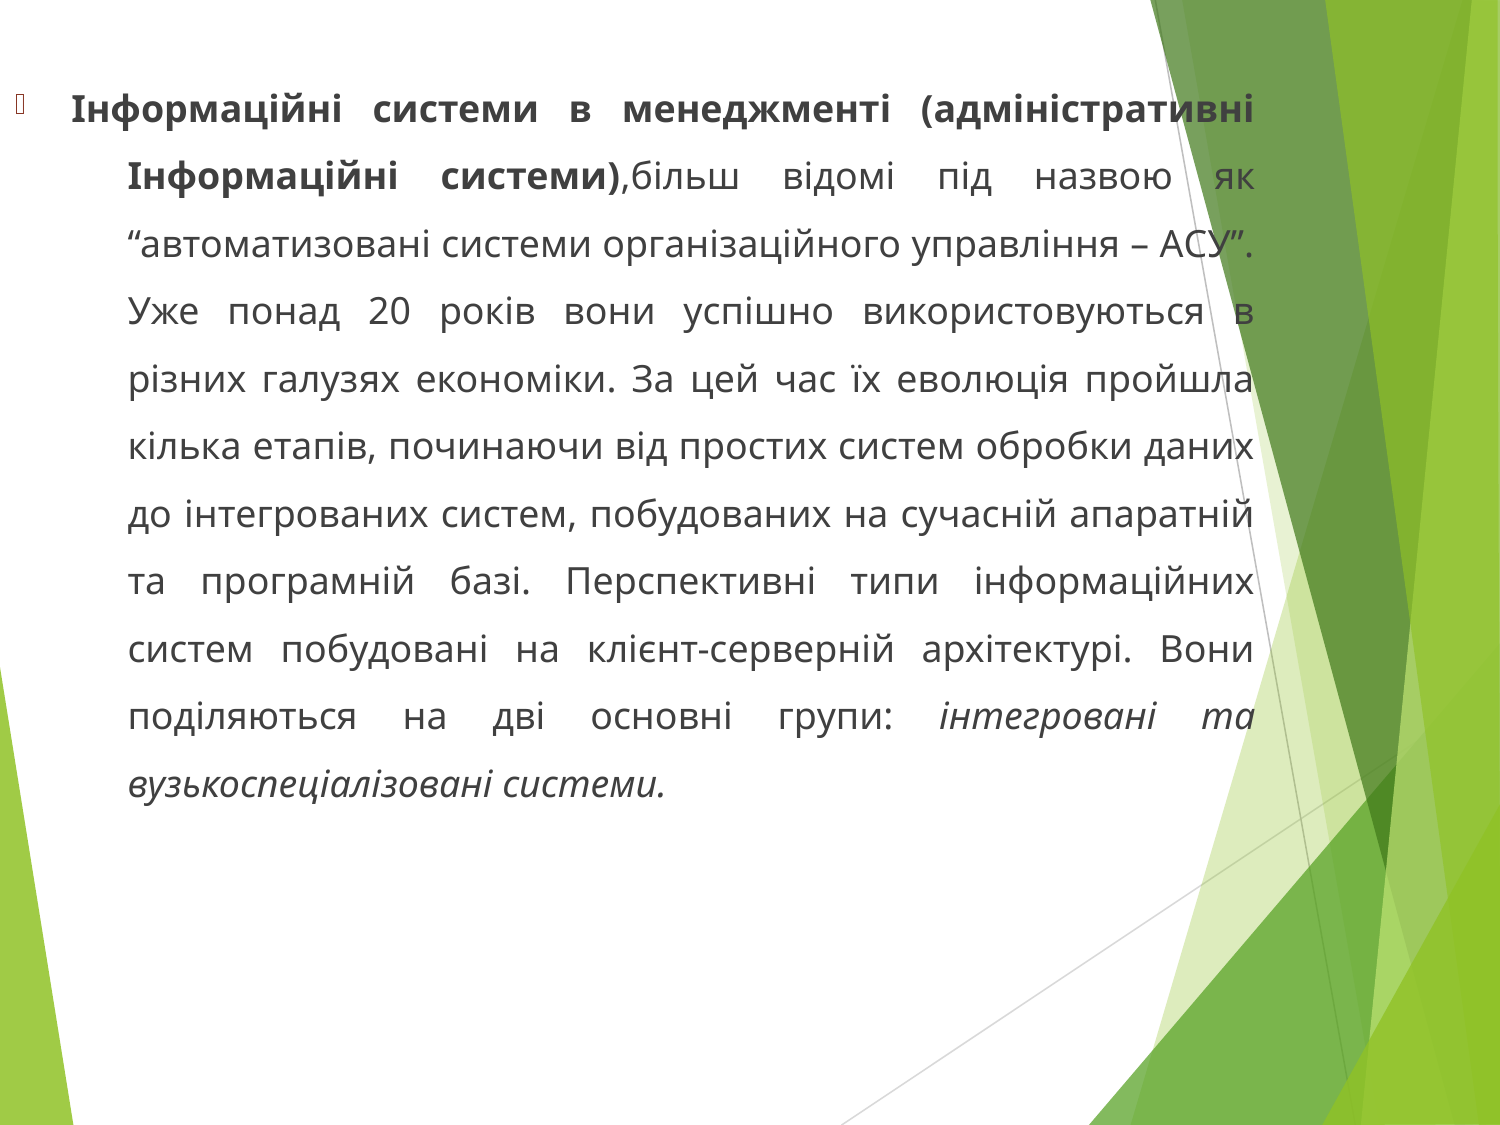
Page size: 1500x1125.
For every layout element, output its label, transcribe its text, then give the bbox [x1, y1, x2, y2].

list Інформаційні системи в менеджменті (адміністративні Інформаційні системи),більш відомі під назвою як “автоматизовані системи організаційного управління – АСУ”. Уже понад 20 років вони успішно використовуються в різних галузях економіки. За цей час їх еволюція пройшла кілька етапів, починаючи від простих систем обробки даних до інтегрованих систем, побудованих на сучасній апаратній та програмній базі. Перспективні типи інформаційних систем побудовані на клієнт-серверній архітектурі. Вони поділяються на дві основні групи: інтегровані та вузькоспеціалізовані системи. [0, 54, 1271, 1005]
